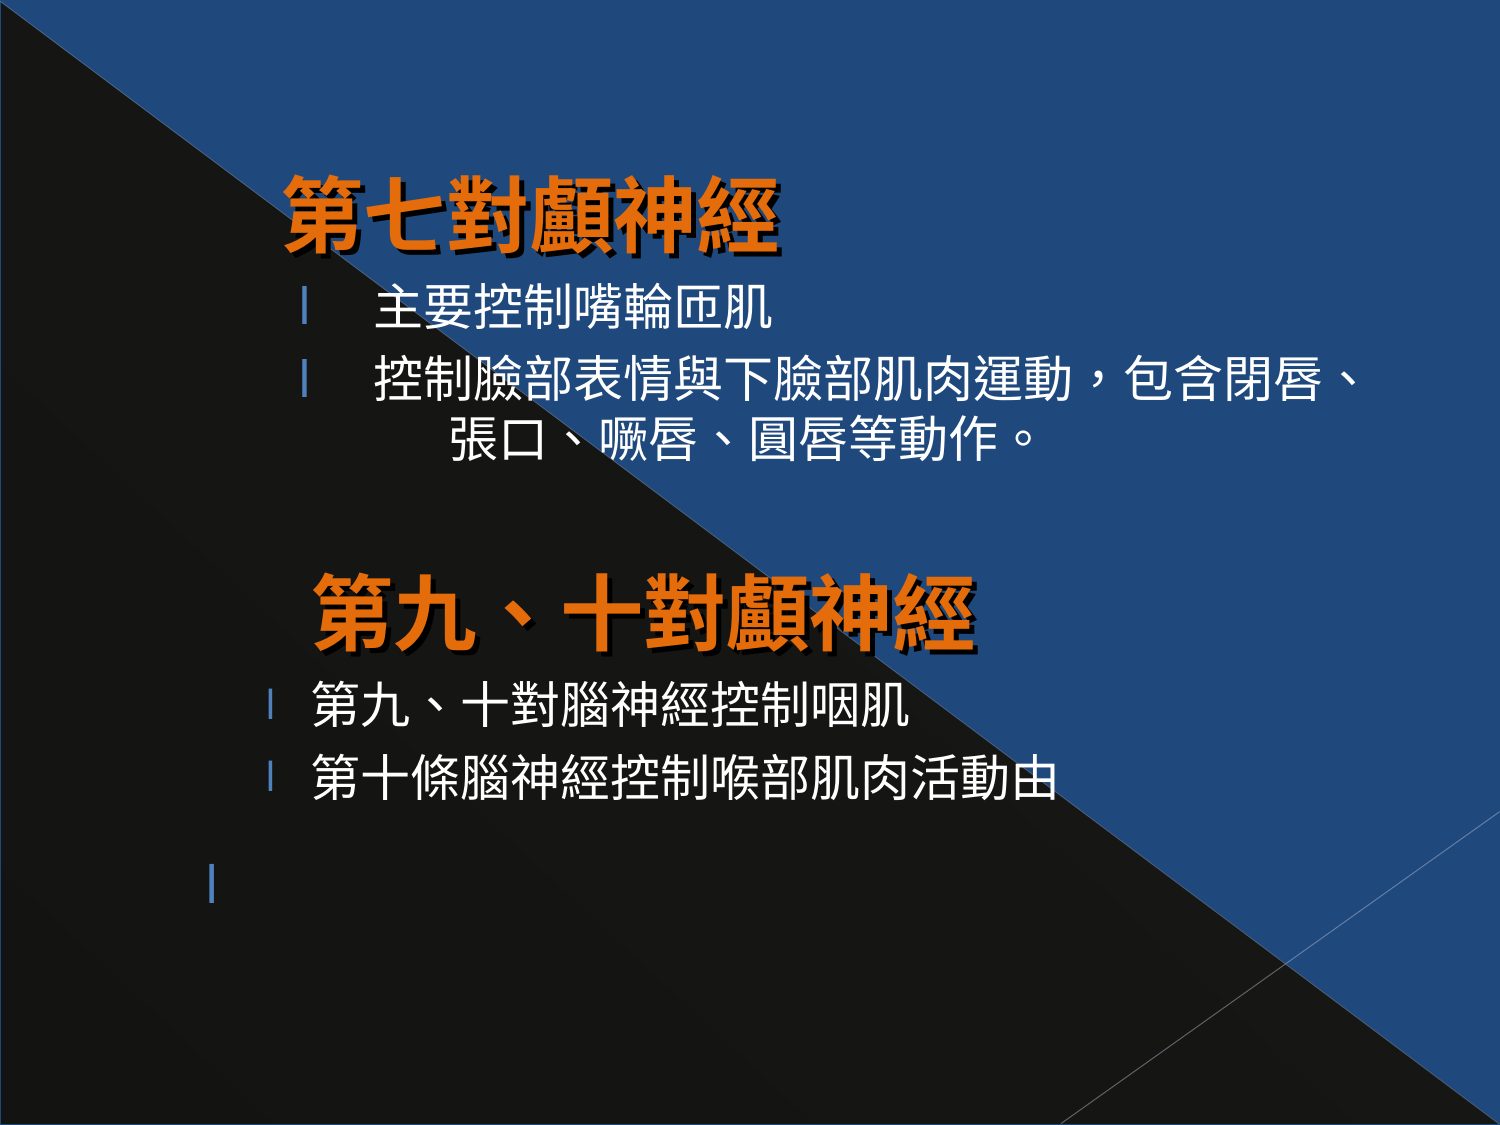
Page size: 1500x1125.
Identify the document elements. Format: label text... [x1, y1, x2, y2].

list 第七對顱神經 主要控制嘴輪匝肌 控制臉部表情與下臉部肌肉運動，包含閉唇、張口、噘唇、圓唇等動作。 第九、十對顱神經 第九、十對腦神經控制咽肌 第十條腦神經控制喉部肌肉活動由 [70, 105, 1421, 961]
